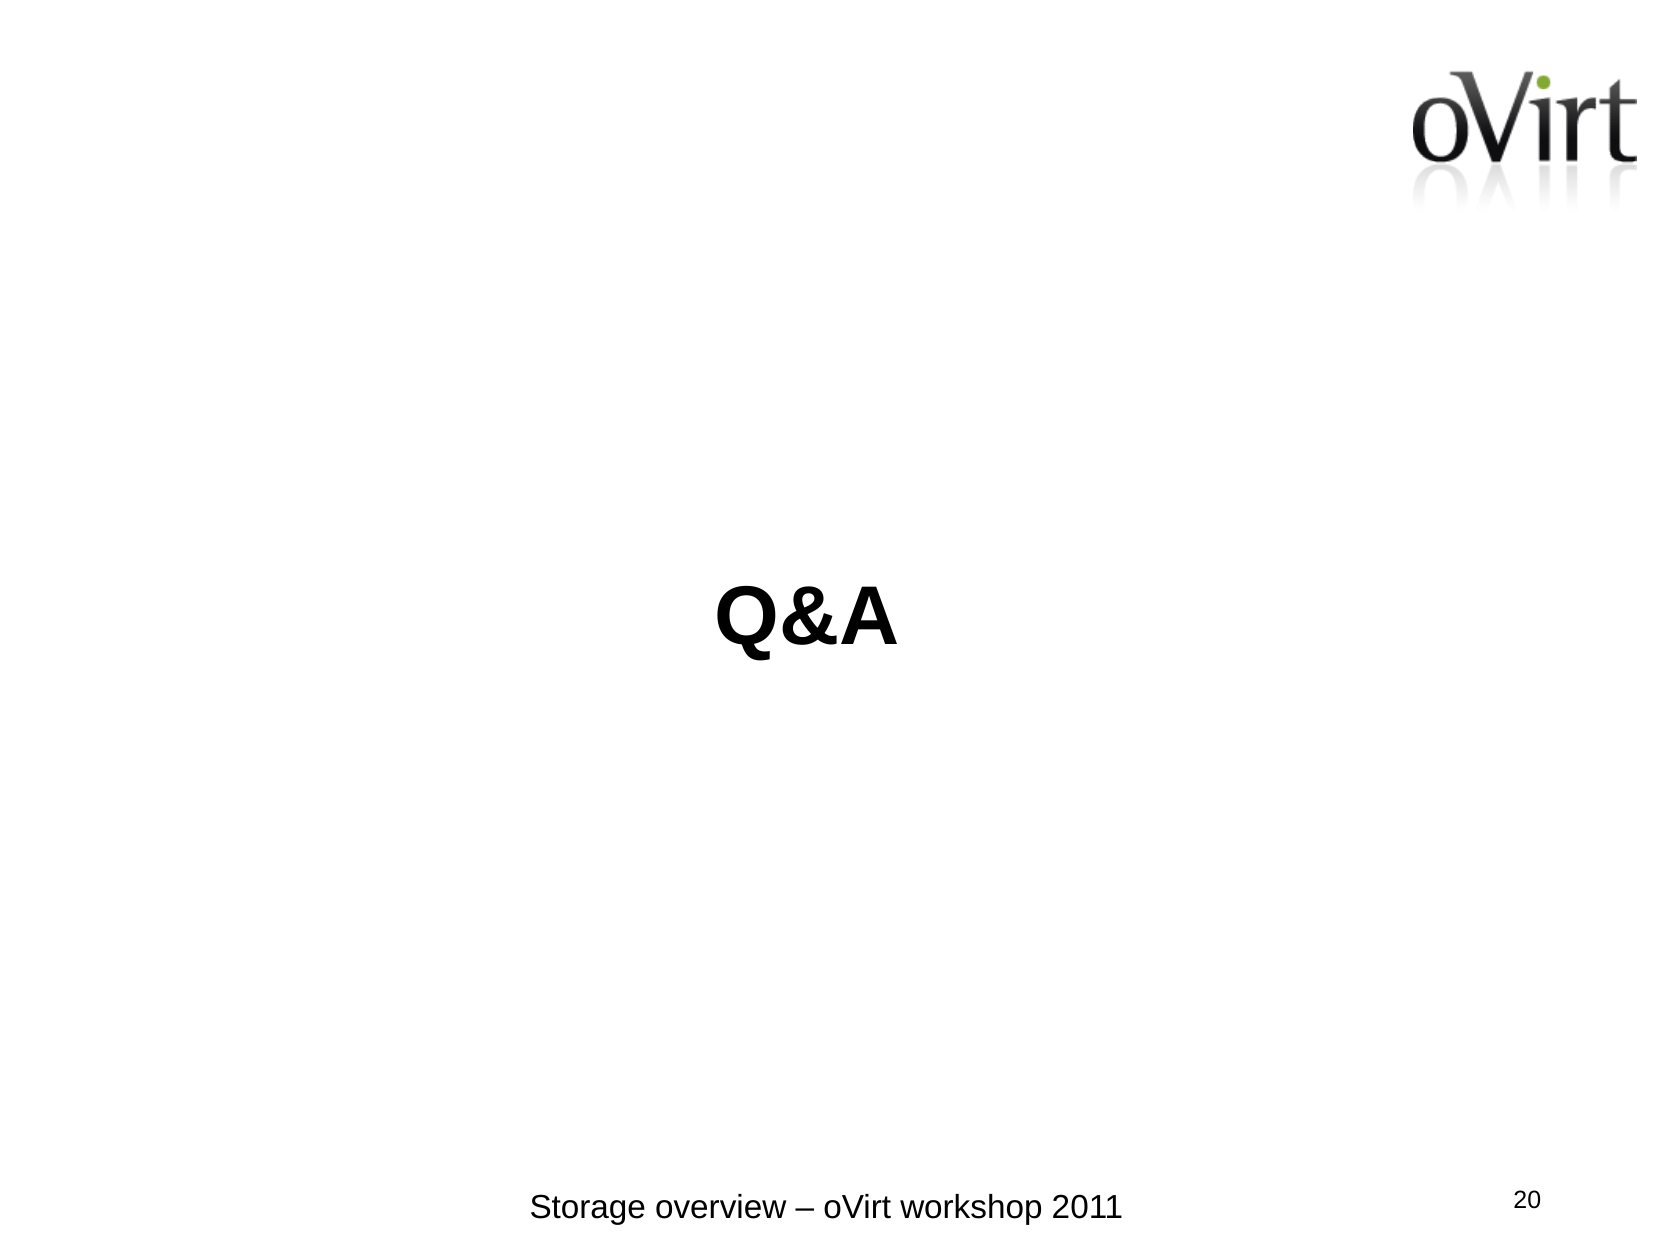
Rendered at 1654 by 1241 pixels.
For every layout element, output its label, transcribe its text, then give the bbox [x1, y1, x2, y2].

picture [1413, 63, 1637, 212]
title Q&A [714, 529, 916, 702]
